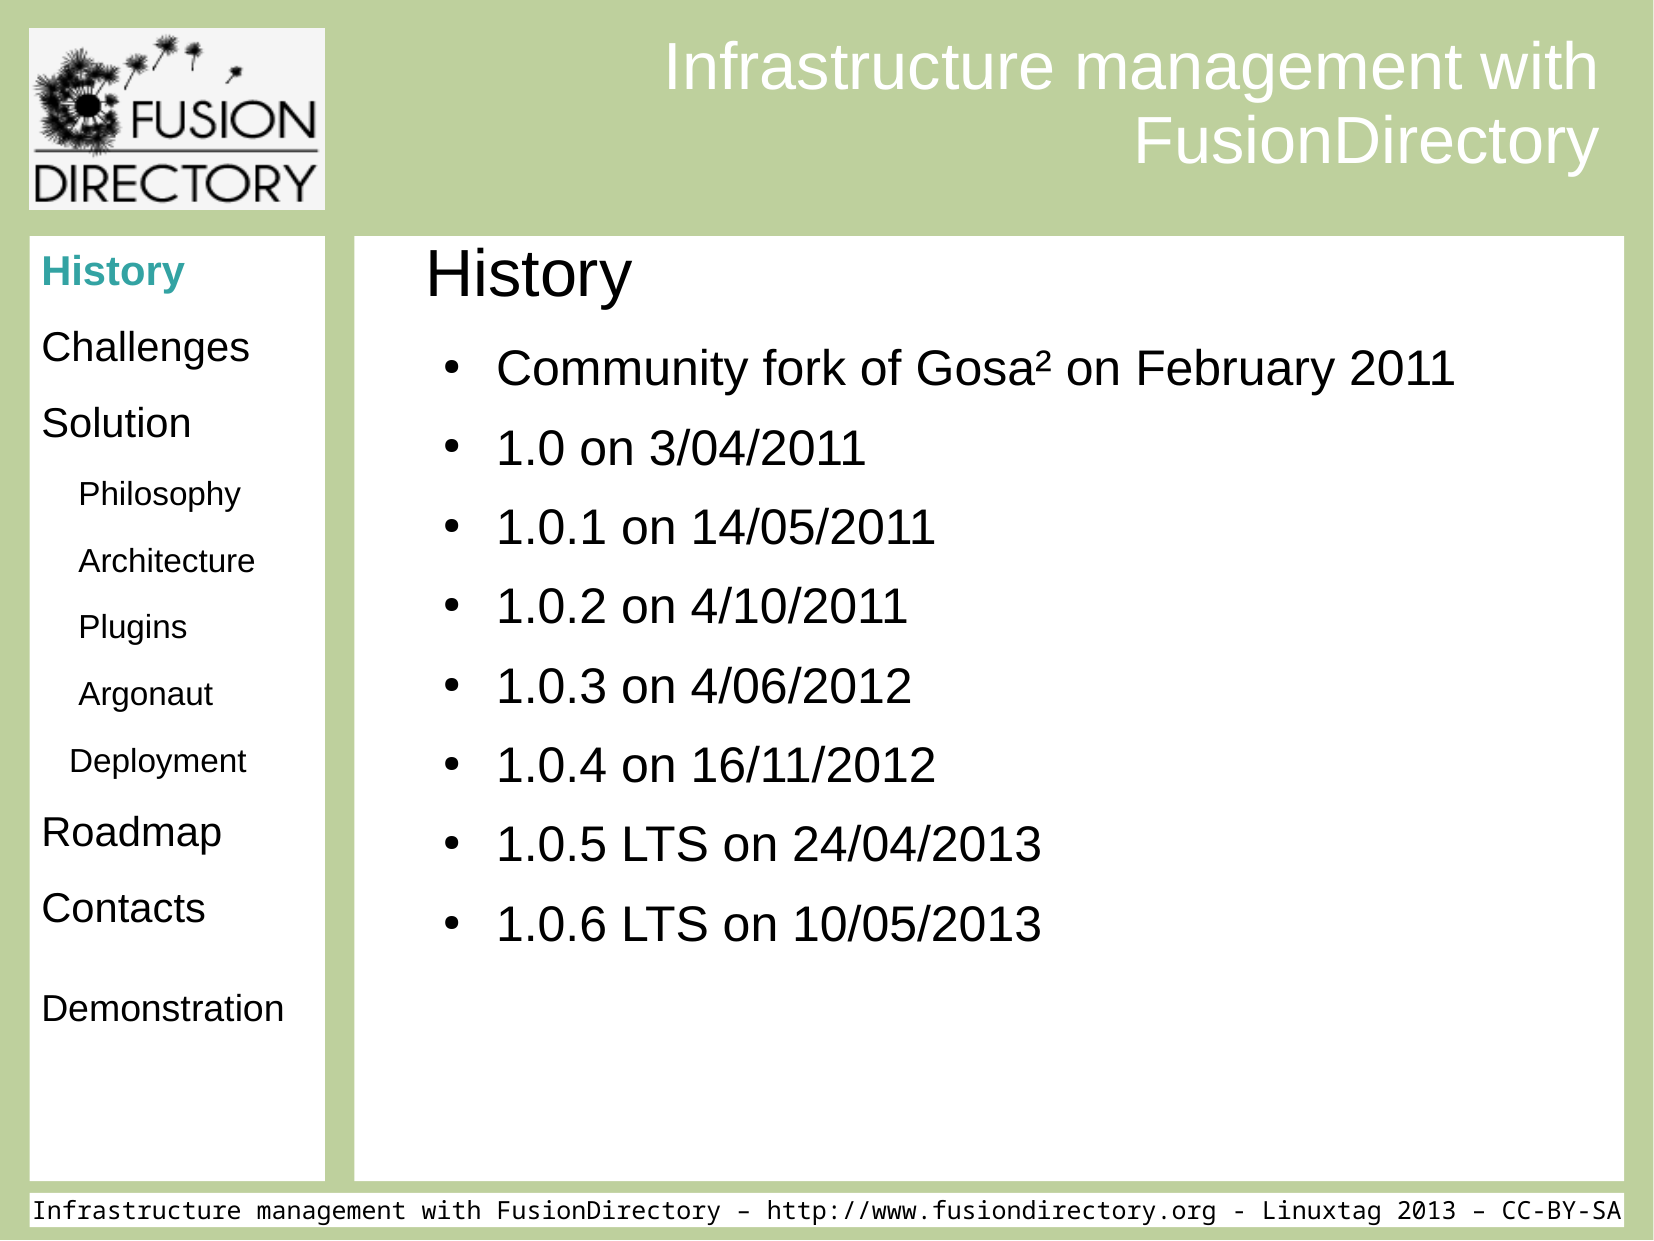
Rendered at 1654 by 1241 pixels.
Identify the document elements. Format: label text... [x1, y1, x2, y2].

picture [29, 28, 325, 210]
title Infrastructure management with FusionDirectory [277, 0, 1601, 208]
list History Challenges Solution Philosophy Architecture Plugins Argonaut Deployment Roadmap Contacts Demonstration [29, 236, 325, 1182]
list History Community fork of Gosa² on February 2011 1.0 on 3/04/2011 1.0.1 on 14/05/2011 1.0.2 on 4/10/2011 1.0.3 on 4/06/2012 1.0.4 on 16/11/2012 1.0.5 LTS on 24/04/2013 1.0.6 LTS on 10/05/2013 [354, 236, 1625, 1182]
